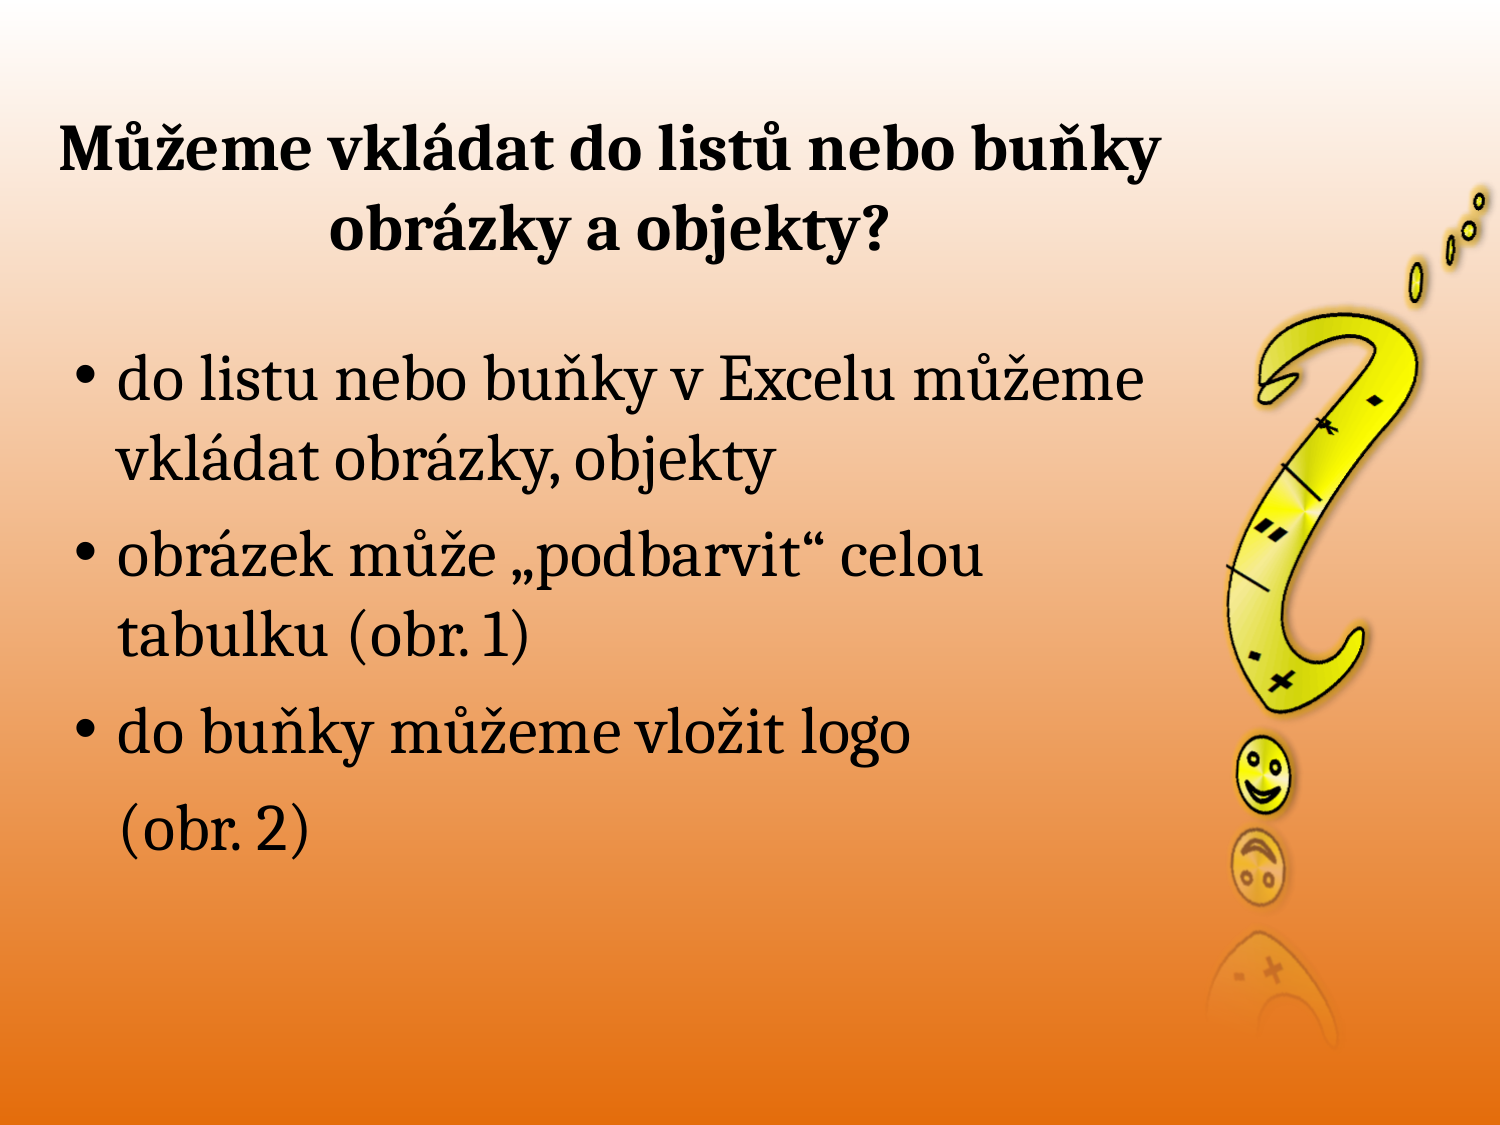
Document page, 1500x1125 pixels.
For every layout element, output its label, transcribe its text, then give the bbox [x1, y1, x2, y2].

list do listu nebo buňky v Excelu můžeme vkládat obrázky, objekty obrázek může „podbarvit“ celou tabulku (obr. 1) do buňky můžeme vložit logo (obr. 2) [0, 326, 1211, 1069]
title Můžeme vkládat do listů nebo buňky obrázky a objekty? [0, 90, 1223, 278]
picture [1171, 160, 1500, 1125]
